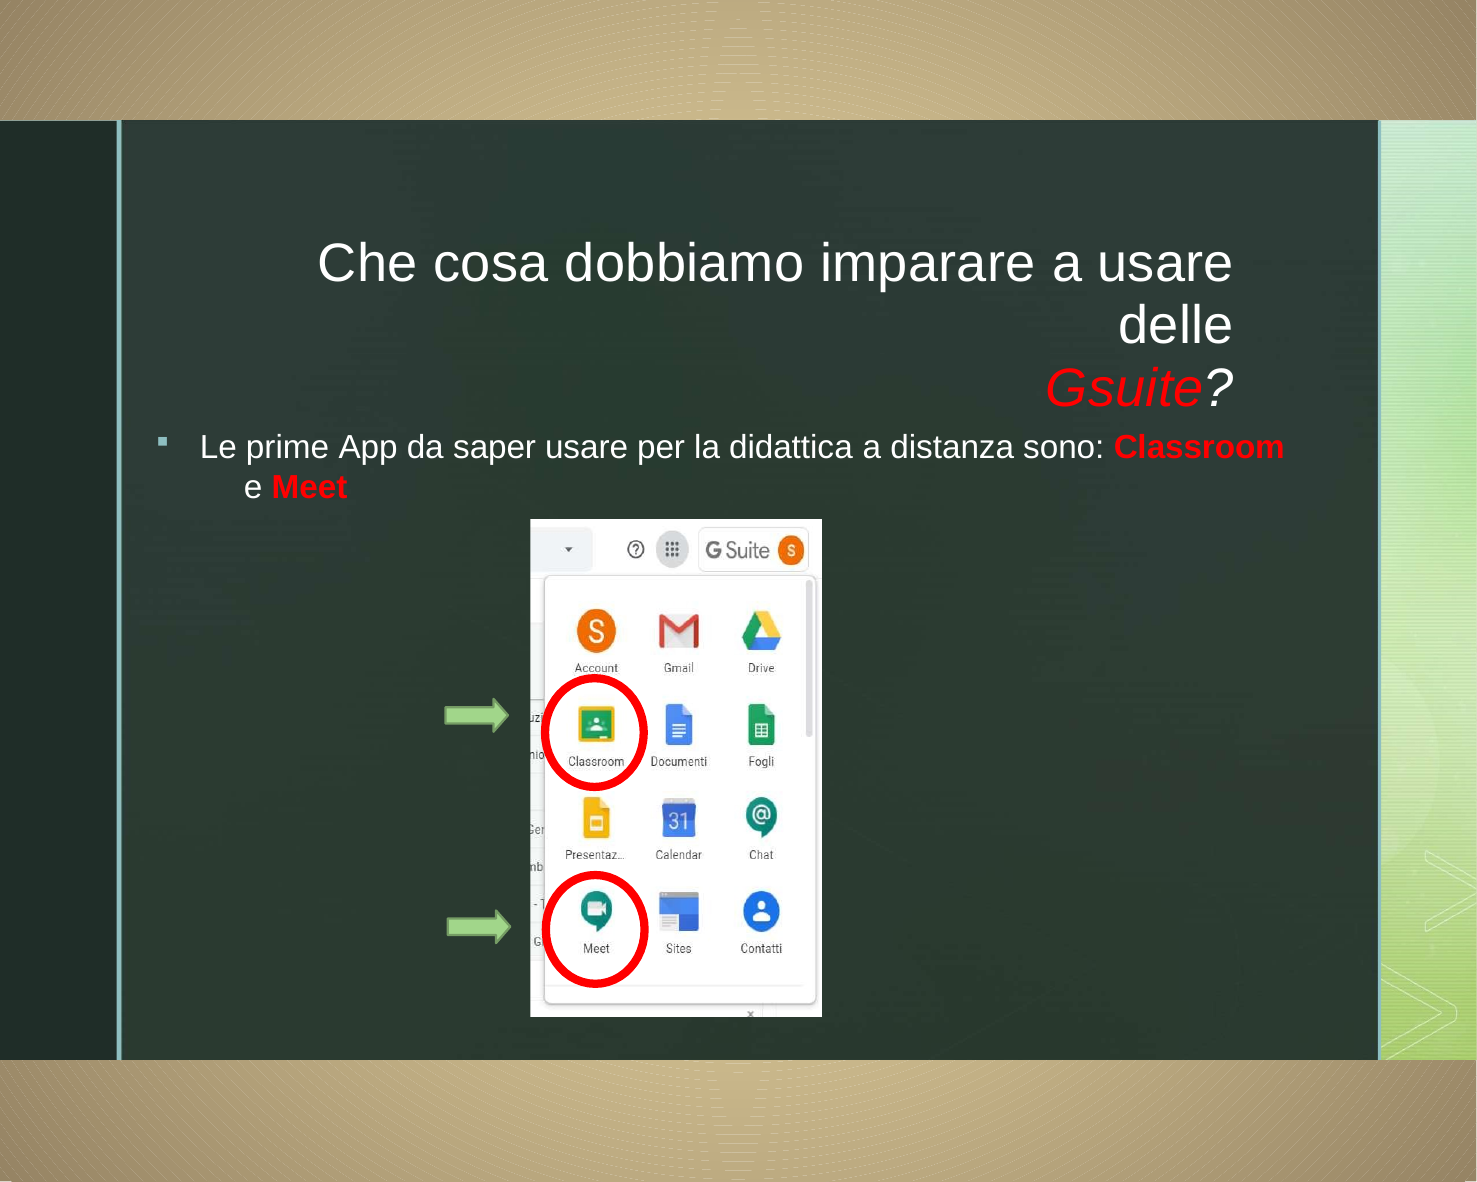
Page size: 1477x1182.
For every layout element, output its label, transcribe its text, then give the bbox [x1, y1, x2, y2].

text_box [447, 704, 505, 727]
title Che cosa dobbiamo imparare a usare delle Gsuite? [317, 227, 1321, 419]
text_box [449, 916, 508, 937]
text_box [530, 519, 822, 1017]
text_box Le prime App da saper usare per la didattica a distanza sono: Classroom e Meet [152, 423, 1304, 507]
